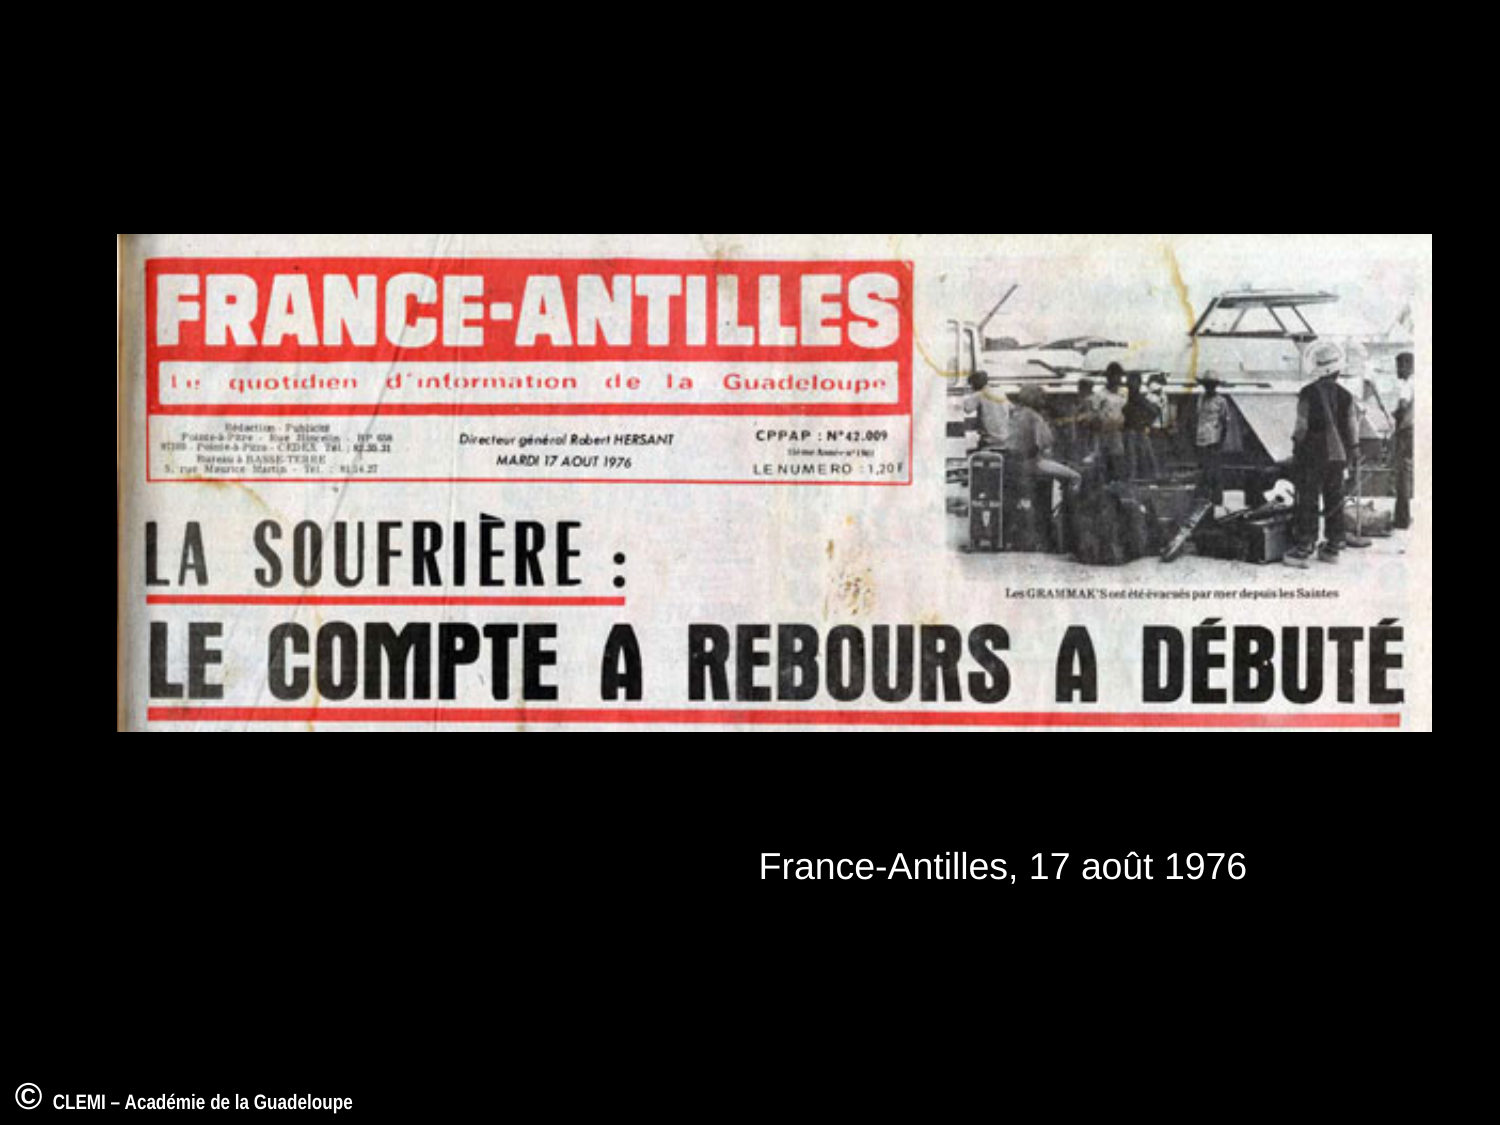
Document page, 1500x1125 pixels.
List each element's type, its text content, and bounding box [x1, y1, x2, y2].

picture [117, 234, 1432, 732]
title France-Antilles, 17 août 1976 [539, 831, 1468, 901]
text_box © CLEMI – Académie de la Guadeloupe [0, 1067, 575, 1125]
